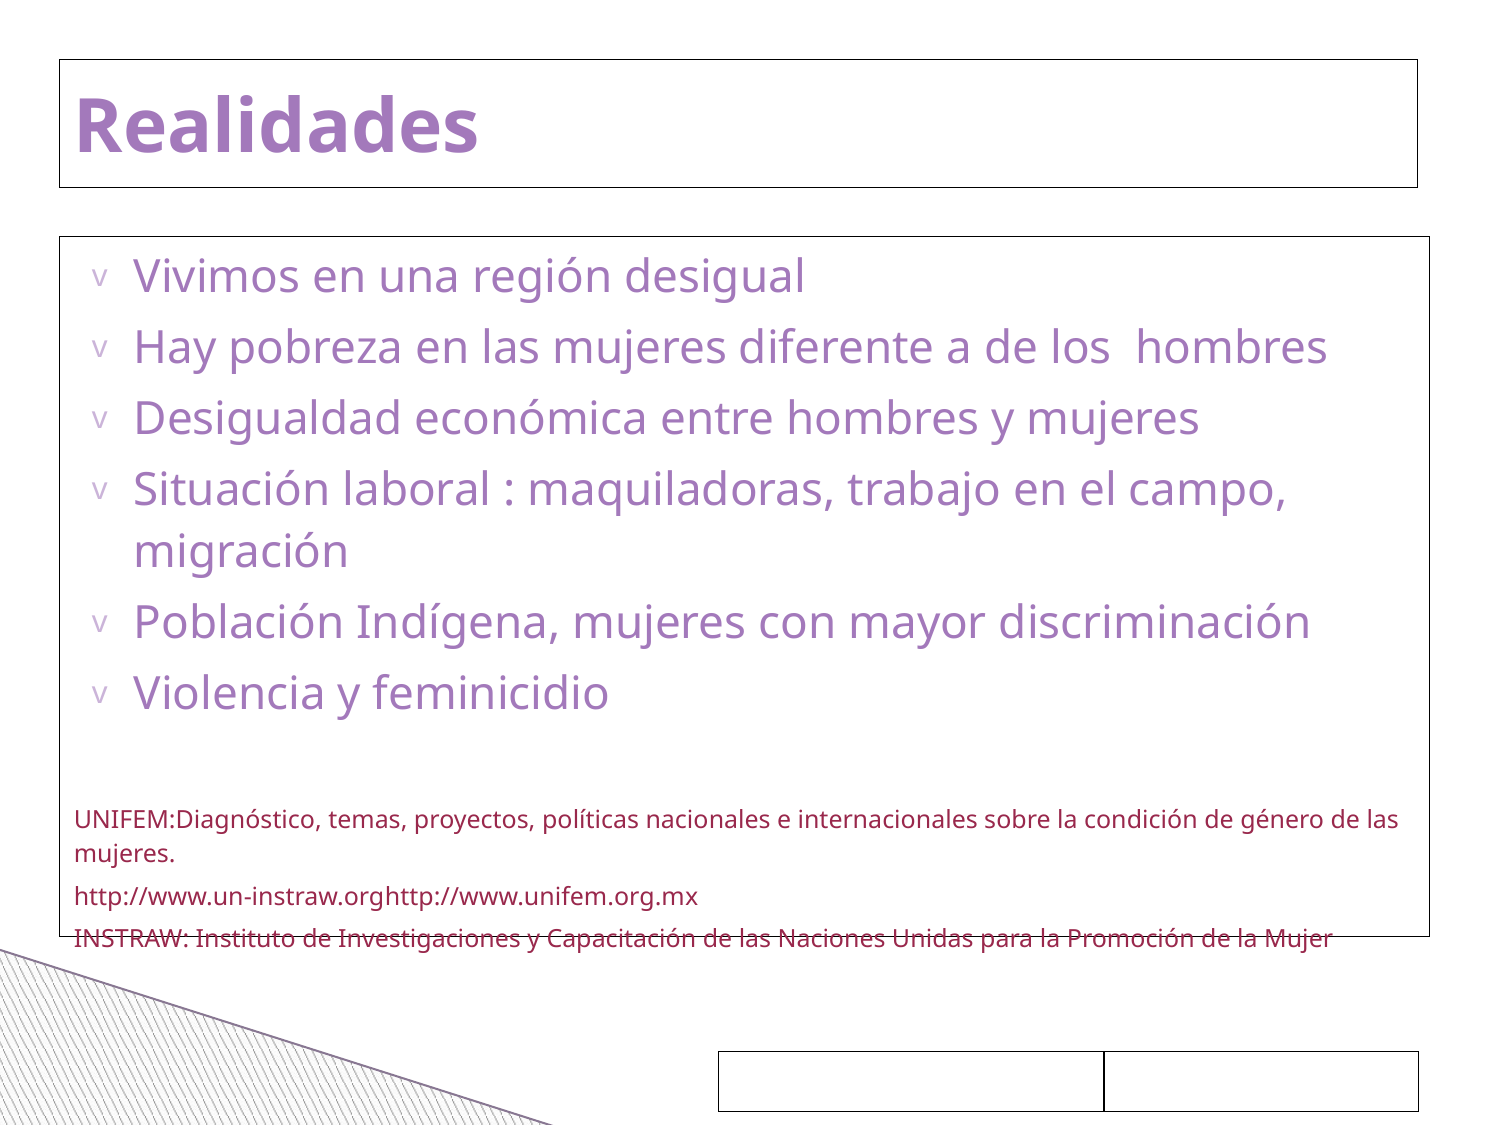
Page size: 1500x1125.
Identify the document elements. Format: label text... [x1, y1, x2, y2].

list Vivimos en una región desigual Hay pobreza en las mujeres diferente a de los hombres Desigualdad económica entre hombres y mujeres Situación laboral : maquiladoras, trabajo en el campo, migración Población Indígena, mujeres con mayor discriminación Violencia y feminicidio UNIFEM:Diagnóstico, temas, proyectos, políticas nacionales e internacionales sobre la condición de género de las mujeres. http://www.un-instraw.orghttp://www.unifem.org.mx INSTRAW: Instituto de Investigaciones y Capacitación de las Naciones Unidas para la Promoción de la Mujer [59, 236, 1430, 937]
picture [0, 952, 543, 1125]
title Realidades [59, 59, 1418, 188]
